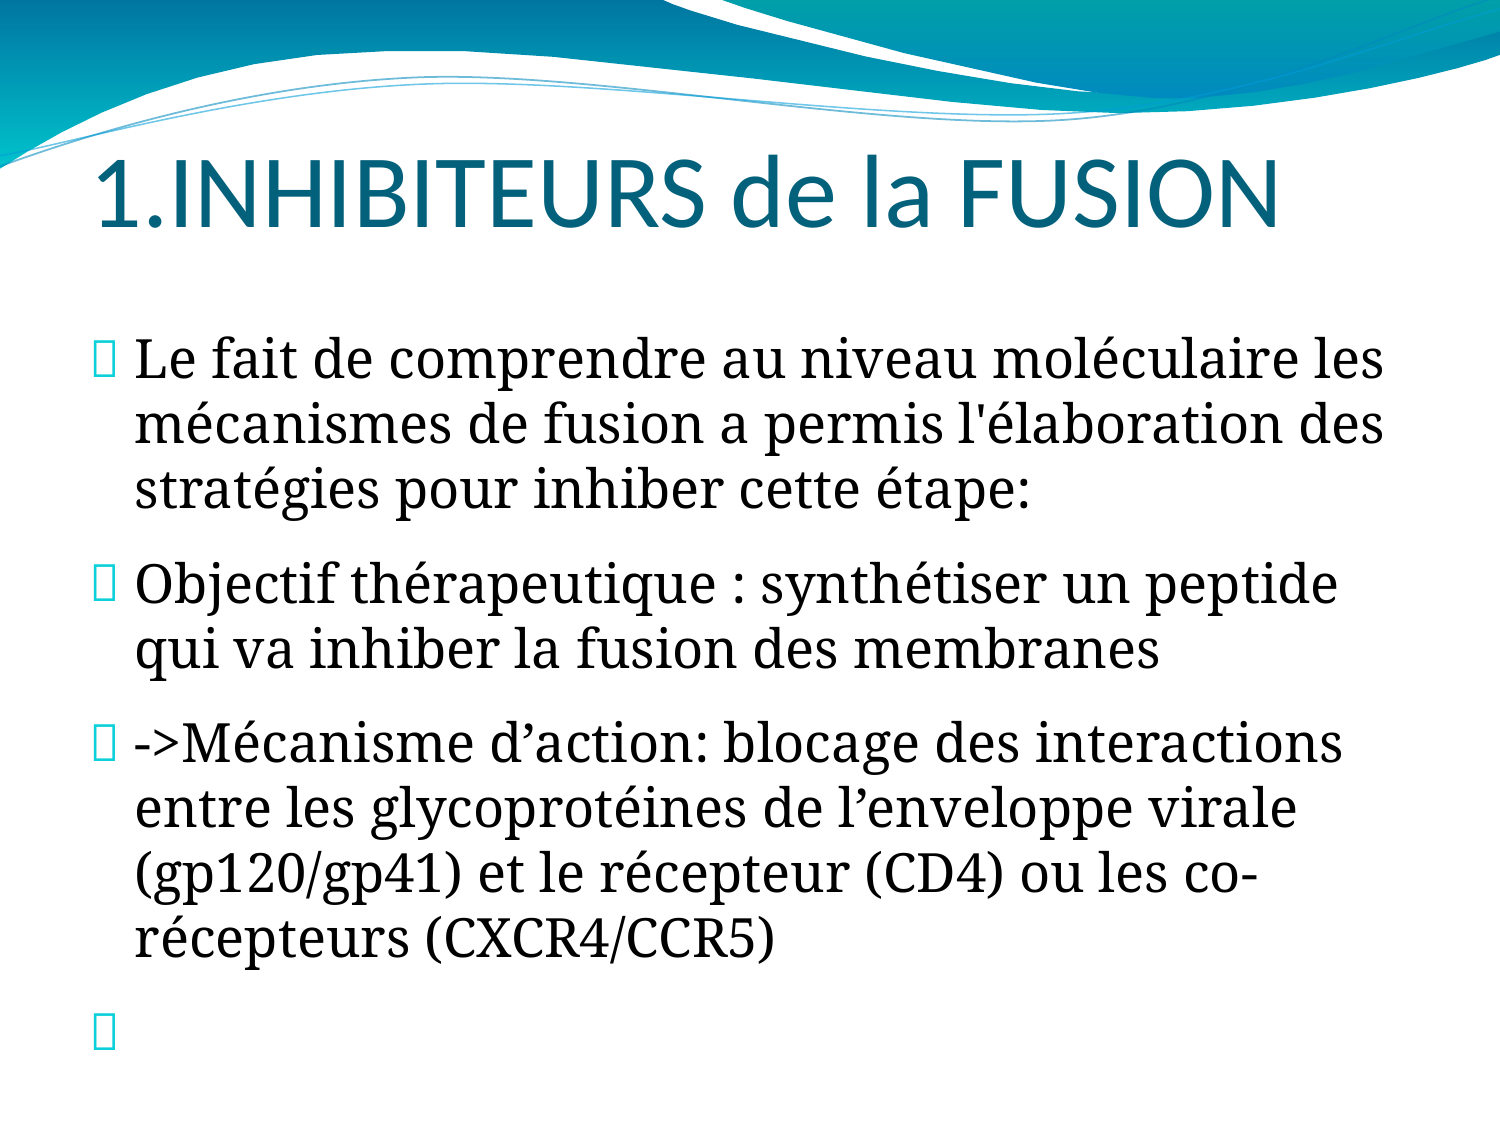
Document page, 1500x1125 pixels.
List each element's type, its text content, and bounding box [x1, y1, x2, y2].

list Le fait de comprendre au niveau moléculaire les mécanismes de fusion a permis l'élaboration des stratégies pour inhiber cette étape: Objectif thérapeutique : synthétiser un peptide qui va inhiber la fusion des membranes ->Mécanisme d’action: blocage des interactions entre les glycoprotéines de l’enveloppe virale (gp120/gp41) et le récepteur (CD4) ou les co-récepteurs (CXCR4/CCR5) [75, 317, 1425, 1038]
title 1.INHIBITEURS de la FUSION [75, 115, 1425, 317]
